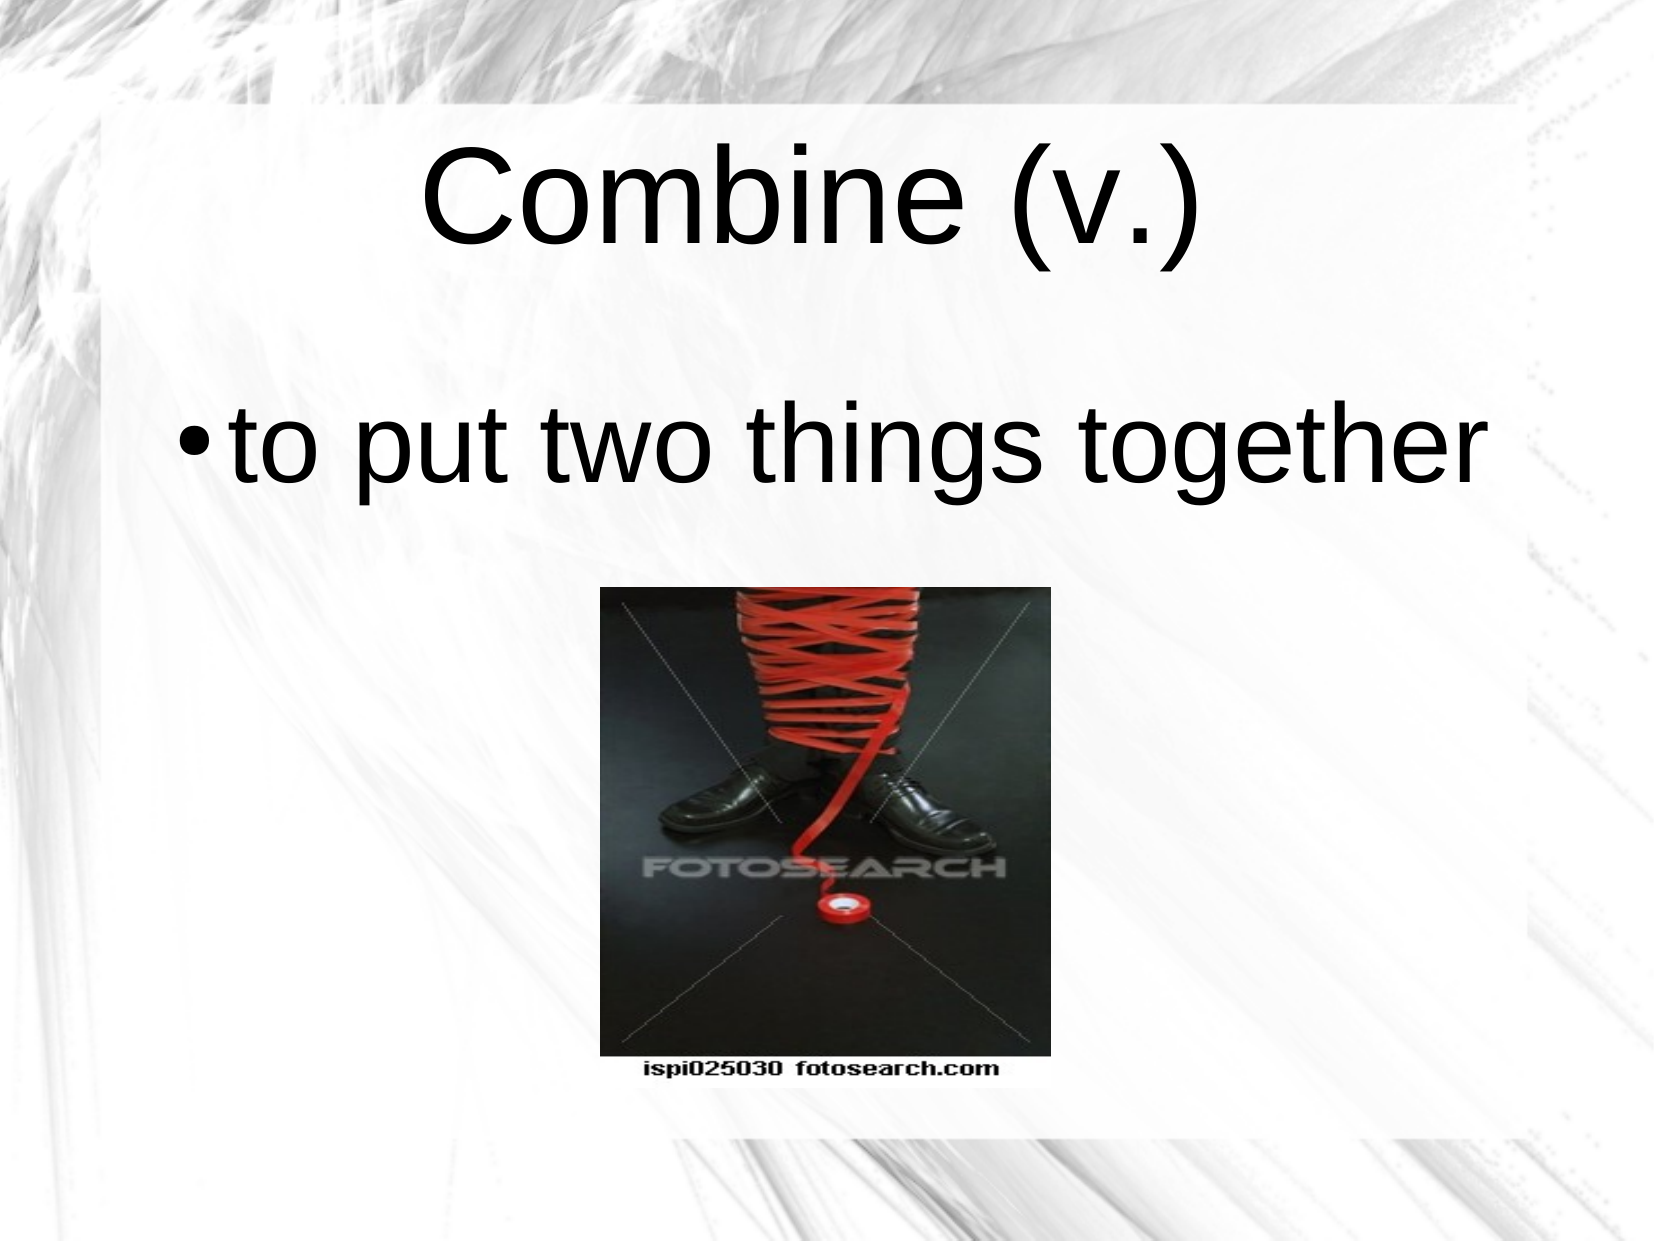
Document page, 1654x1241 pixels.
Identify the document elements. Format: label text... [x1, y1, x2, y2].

picture [0, 0, 1654, 1241]
list to put two things together [156, 381, 1538, 638]
title Combine (v.) [118, 112, 1506, 281]
